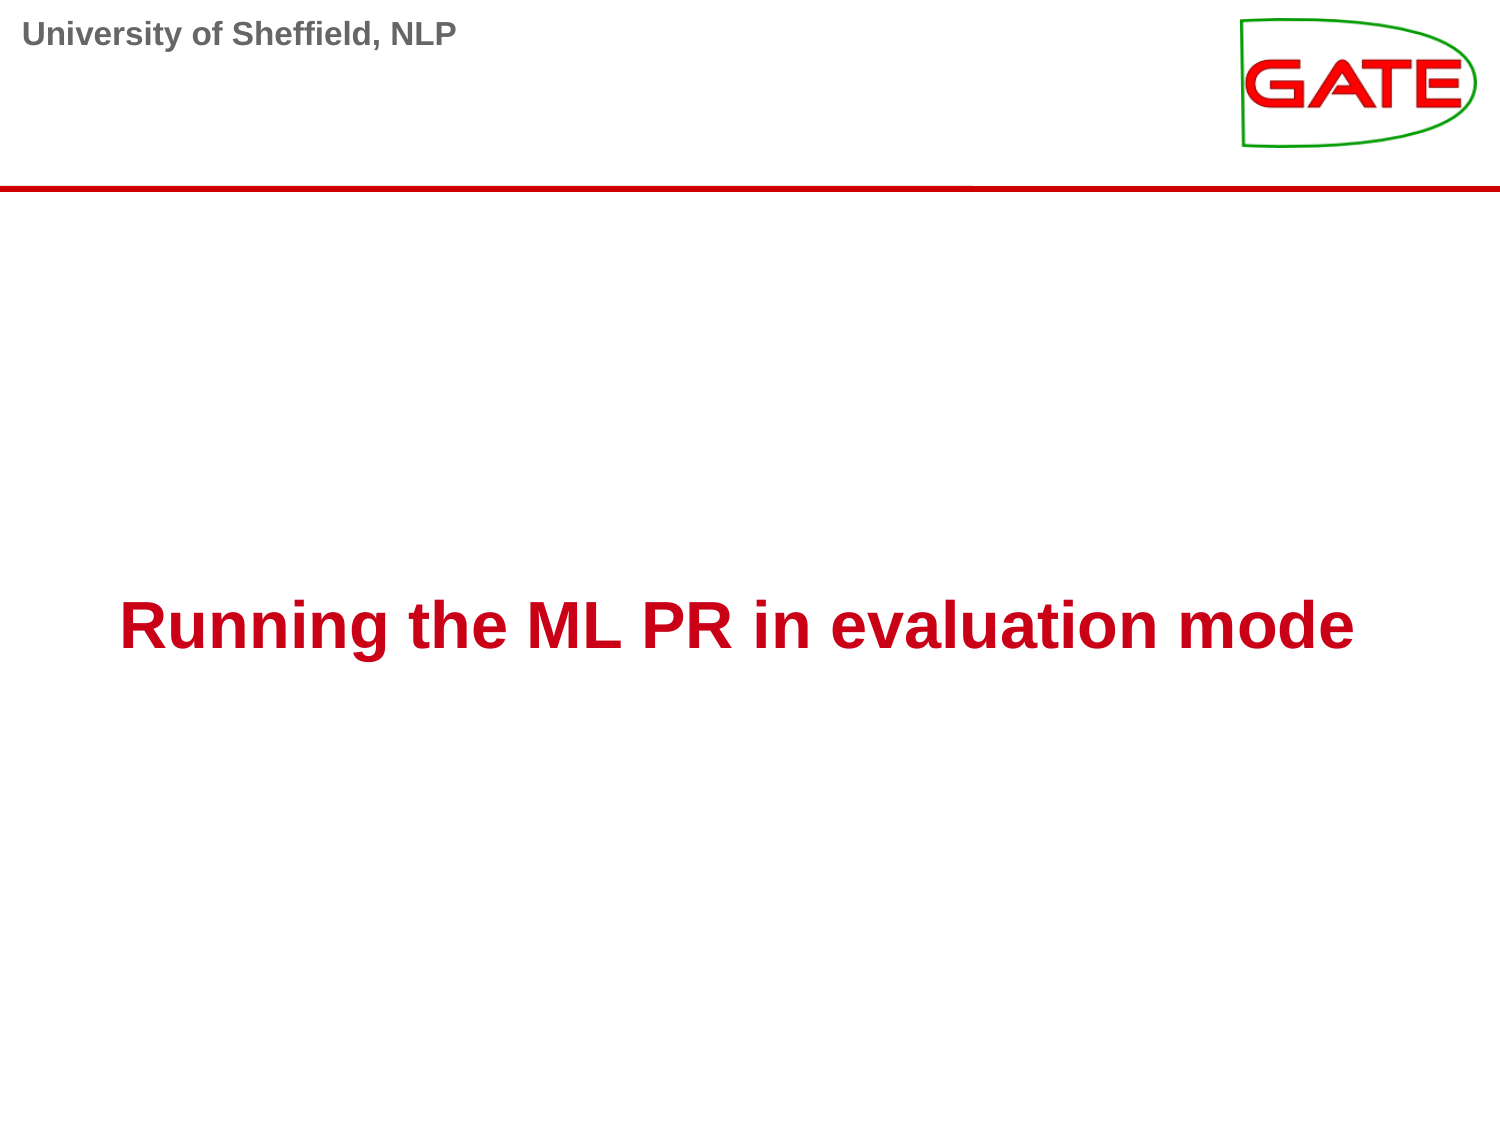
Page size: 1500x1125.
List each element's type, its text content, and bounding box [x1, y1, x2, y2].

picture [1240, 18, 1477, 148]
subtitle Running the ML PR in evaluation mode [59, 250, 1418, 1002]
